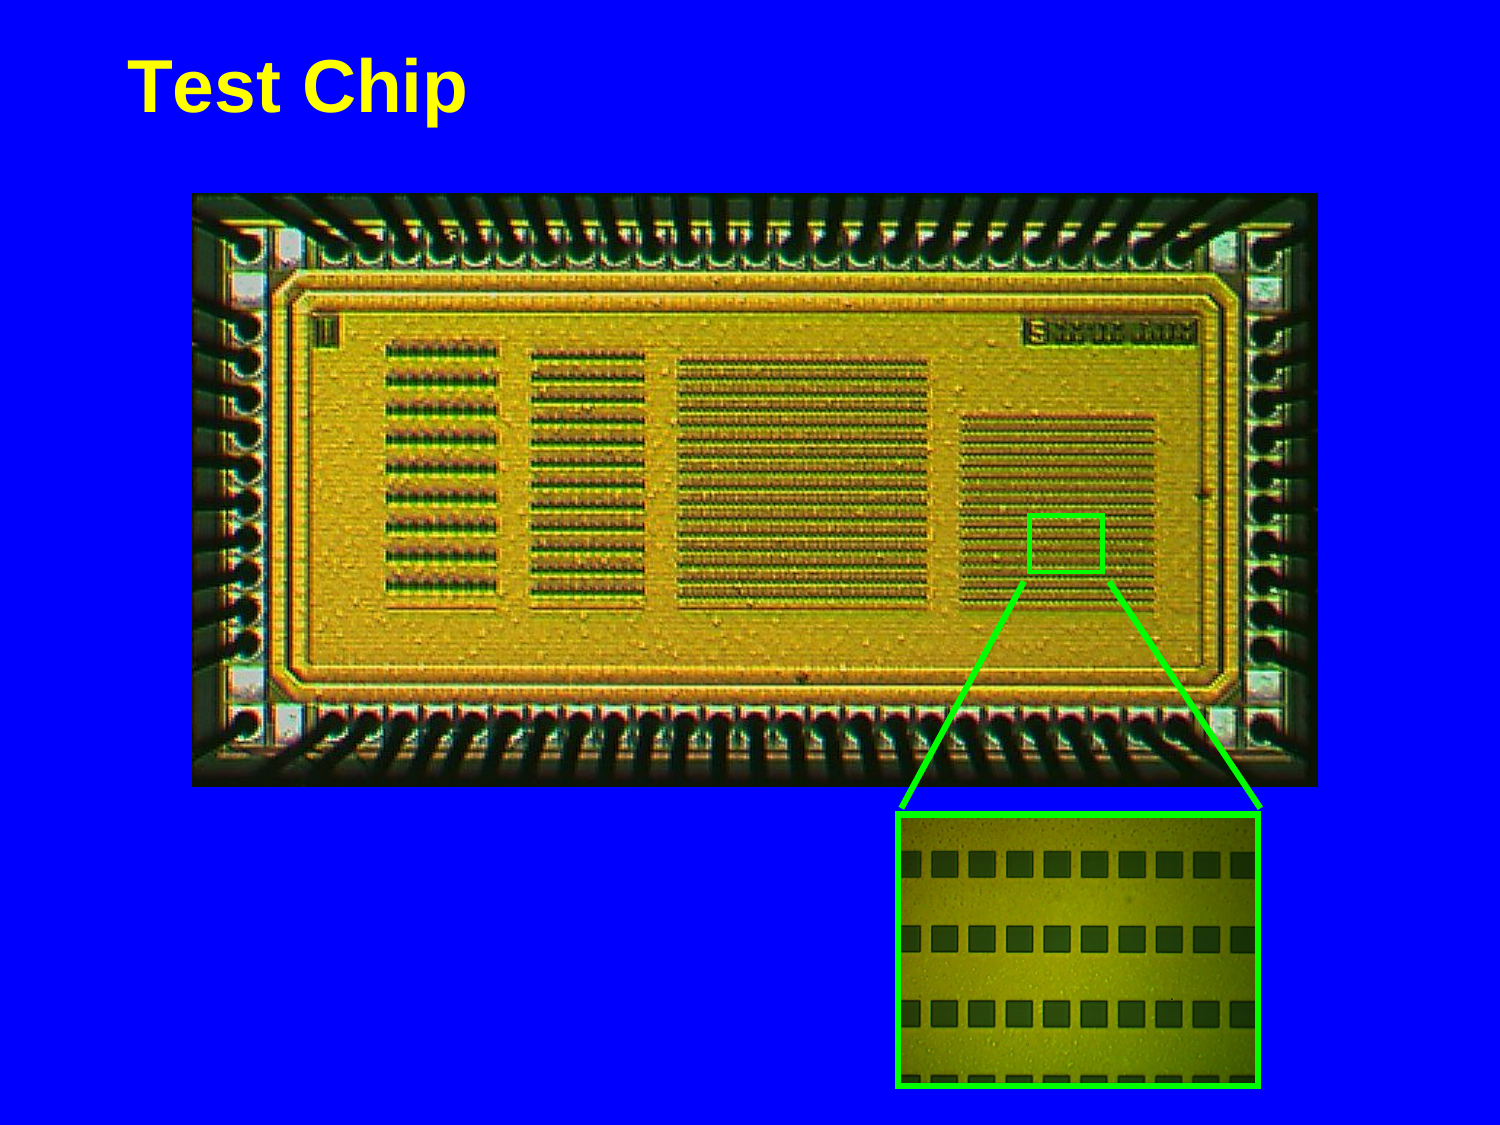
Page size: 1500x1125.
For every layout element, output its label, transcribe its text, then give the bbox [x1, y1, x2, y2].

title Test Chip [112, 23, 543, 149]
picture [901, 817, 1256, 1084]
picture [192, 193, 1318, 787]
